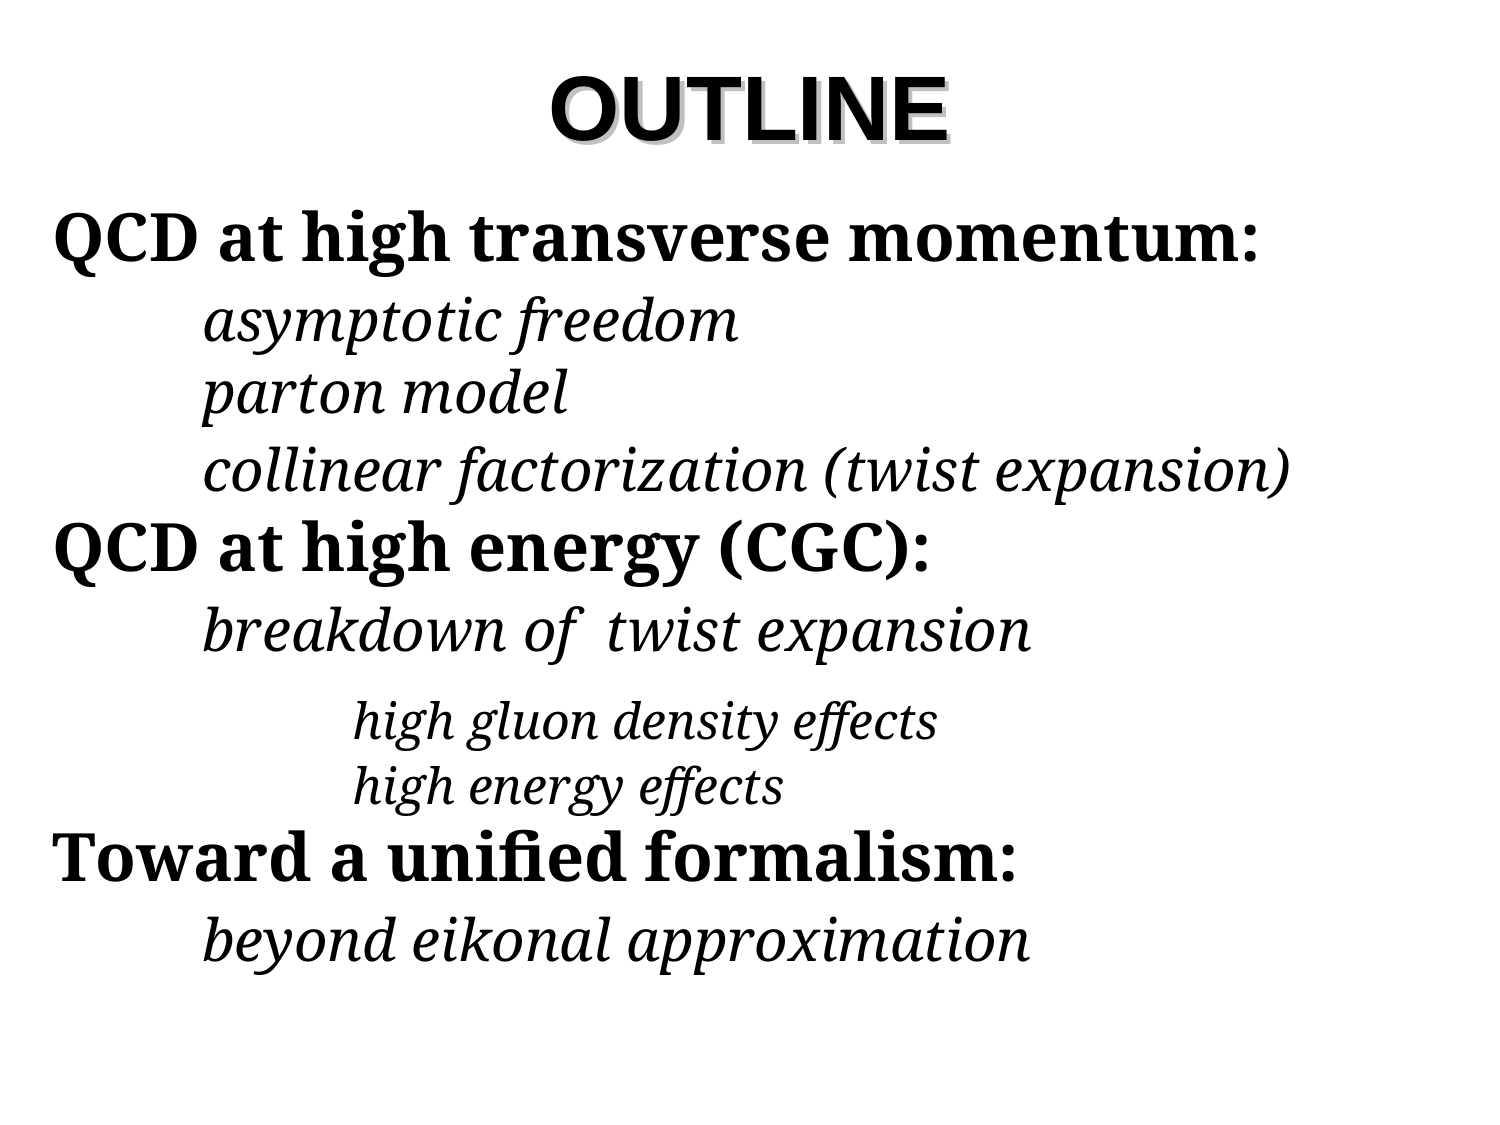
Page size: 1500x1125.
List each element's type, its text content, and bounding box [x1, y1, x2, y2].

title OUTLINE [75, 37, 1425, 181]
text_box QCD at high transverse momentum: asymptotic freedom parton model collinear factorization (twist expansion) QCD at high energy (CGC): breakdown of twist expansion high gluon density effects high energy effects Toward a unified formalism: beyond eikonal approximation [37, 187, 1457, 1066]
